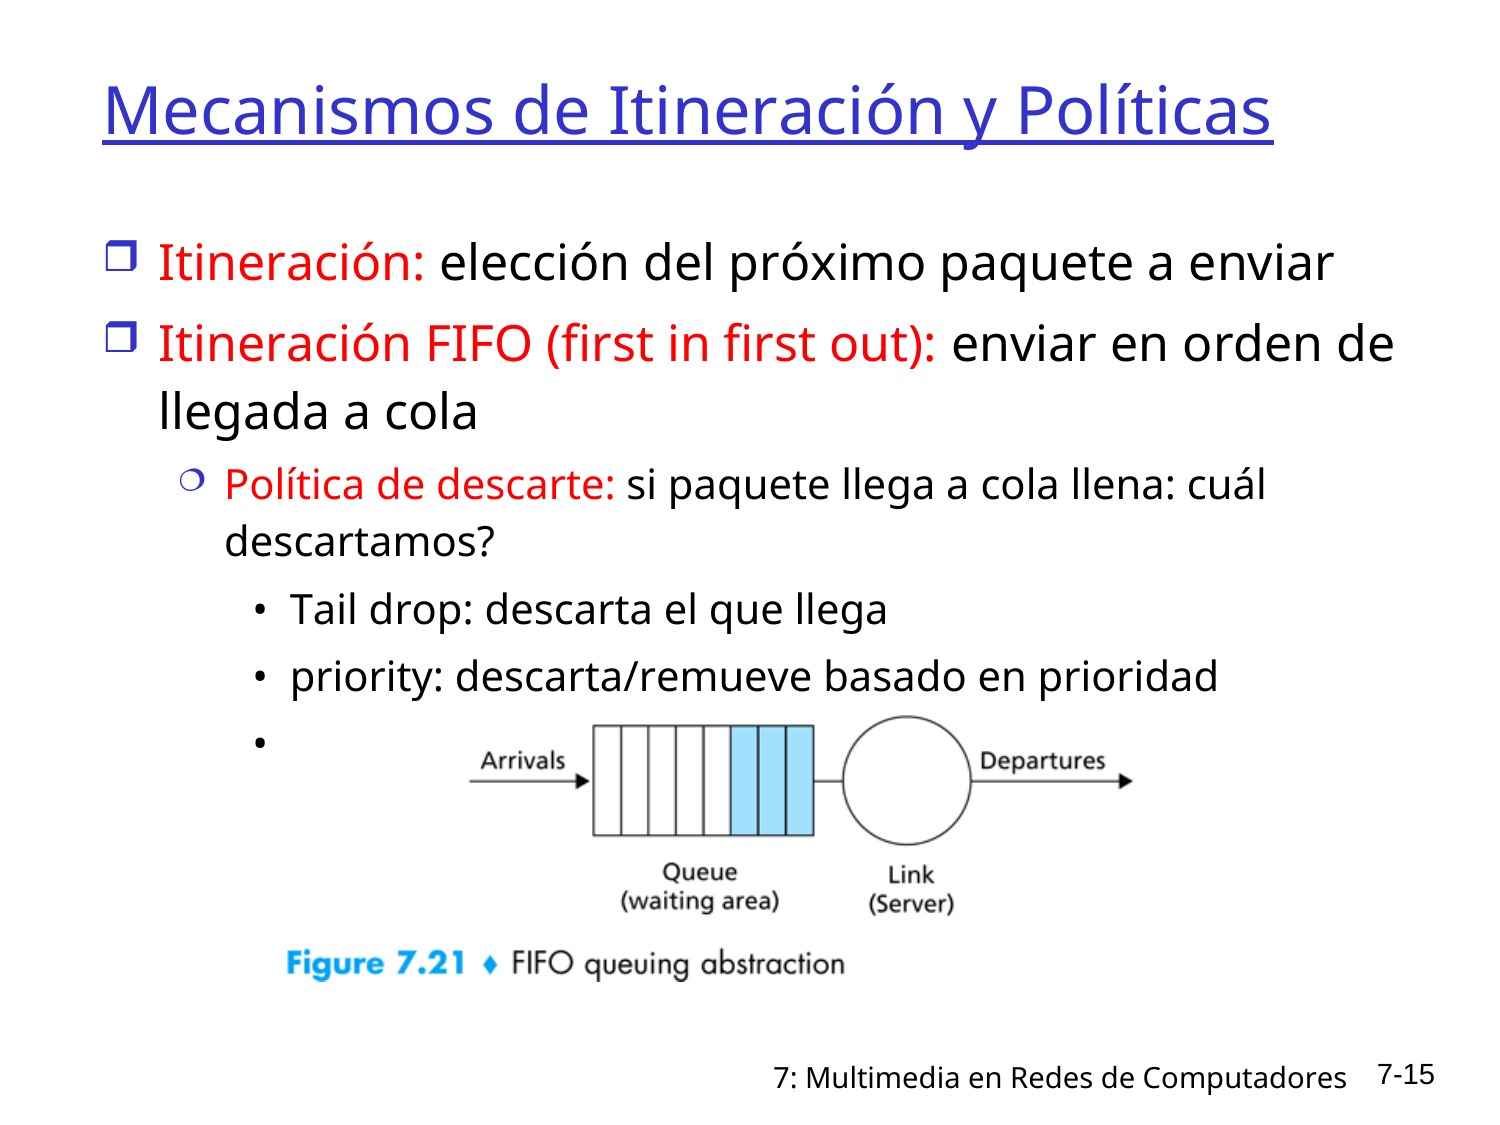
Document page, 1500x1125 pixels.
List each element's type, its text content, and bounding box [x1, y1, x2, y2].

picture [286, 714, 1137, 982]
list Itineración: elección del próximo paquete a enviar Itineración FIFO (first in first out): enviar en orden de llegada a cola Política de descarte: si paquete llega a cola llena: cuál descartamos? Tail drop: descarta el que llega priority: descarta/remueve basado en prioridad random: descarta/remueve aleatoriamente [87, 219, 1443, 707]
title Mecanismos de Itineración y Políticas [87, 23, 1363, 195]
